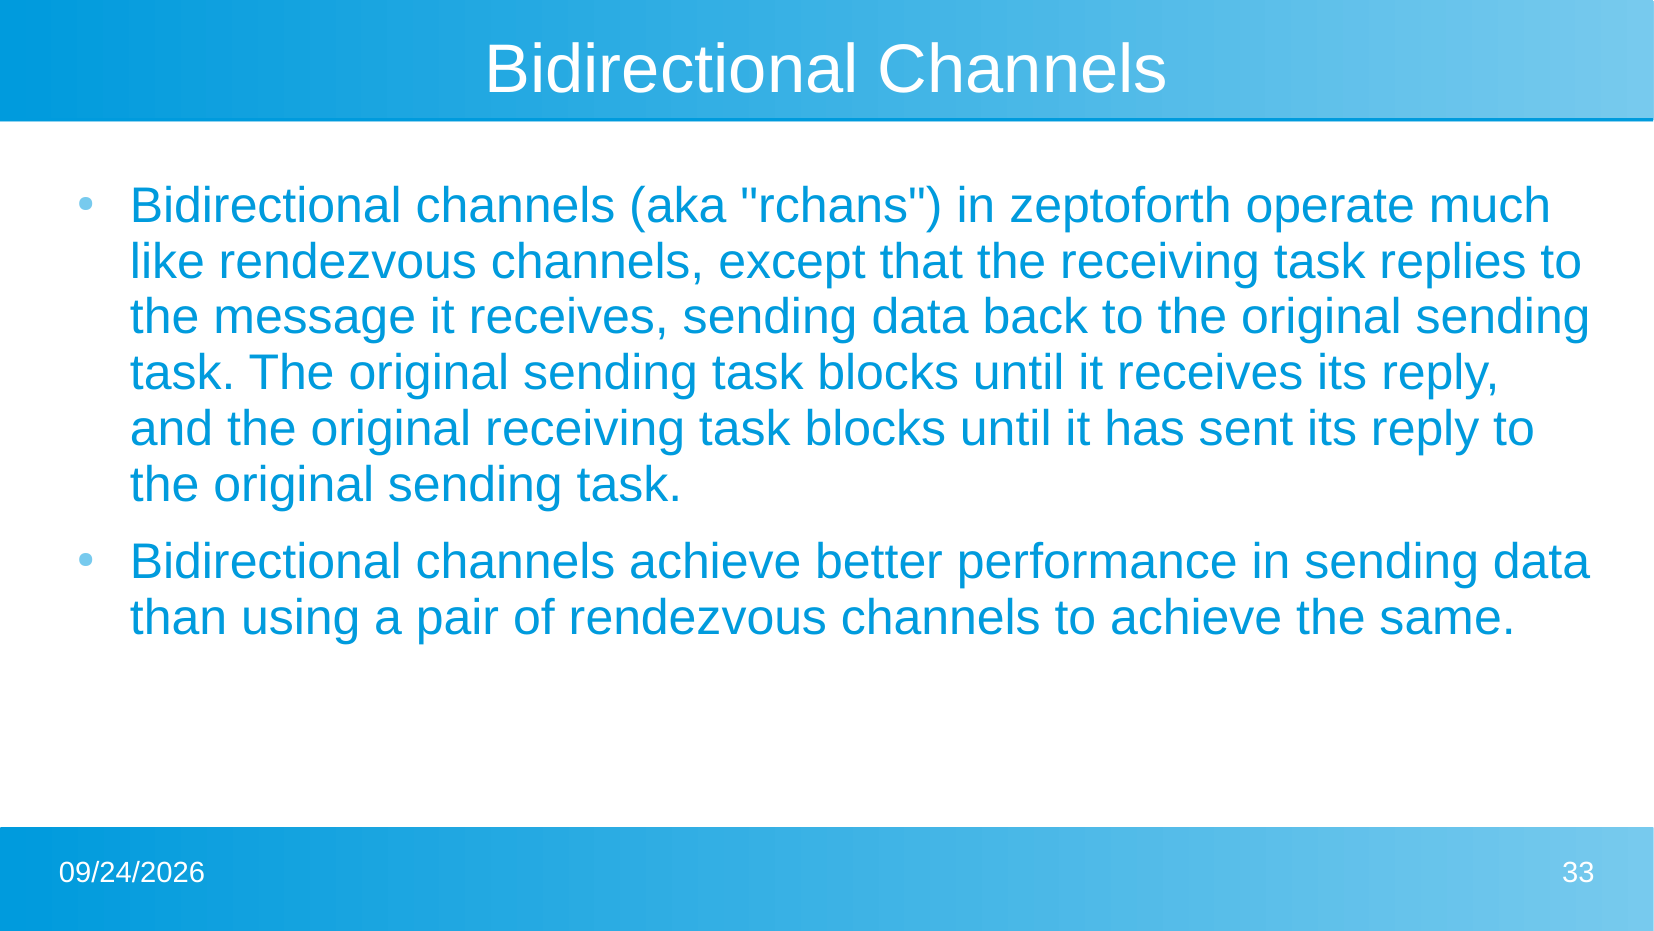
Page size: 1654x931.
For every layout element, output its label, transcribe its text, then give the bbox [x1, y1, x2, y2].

list Bidirectional channels (aka "rchans") in zeptoforth operate much like rendezvous channels, except that the receiving task replies to the message it receives, sending data back to the original sending task. The original sending task blocks until it receives its reply, and the original receiving task blocks until it has sent its reply to the original sending task. Bidirectional channels achieve better performance in sending data than using a pair of rendezvous channels to achieve the same. [59, 177, 1595, 768]
title Bidirectional Channels [59, 29, 1595, 108]
